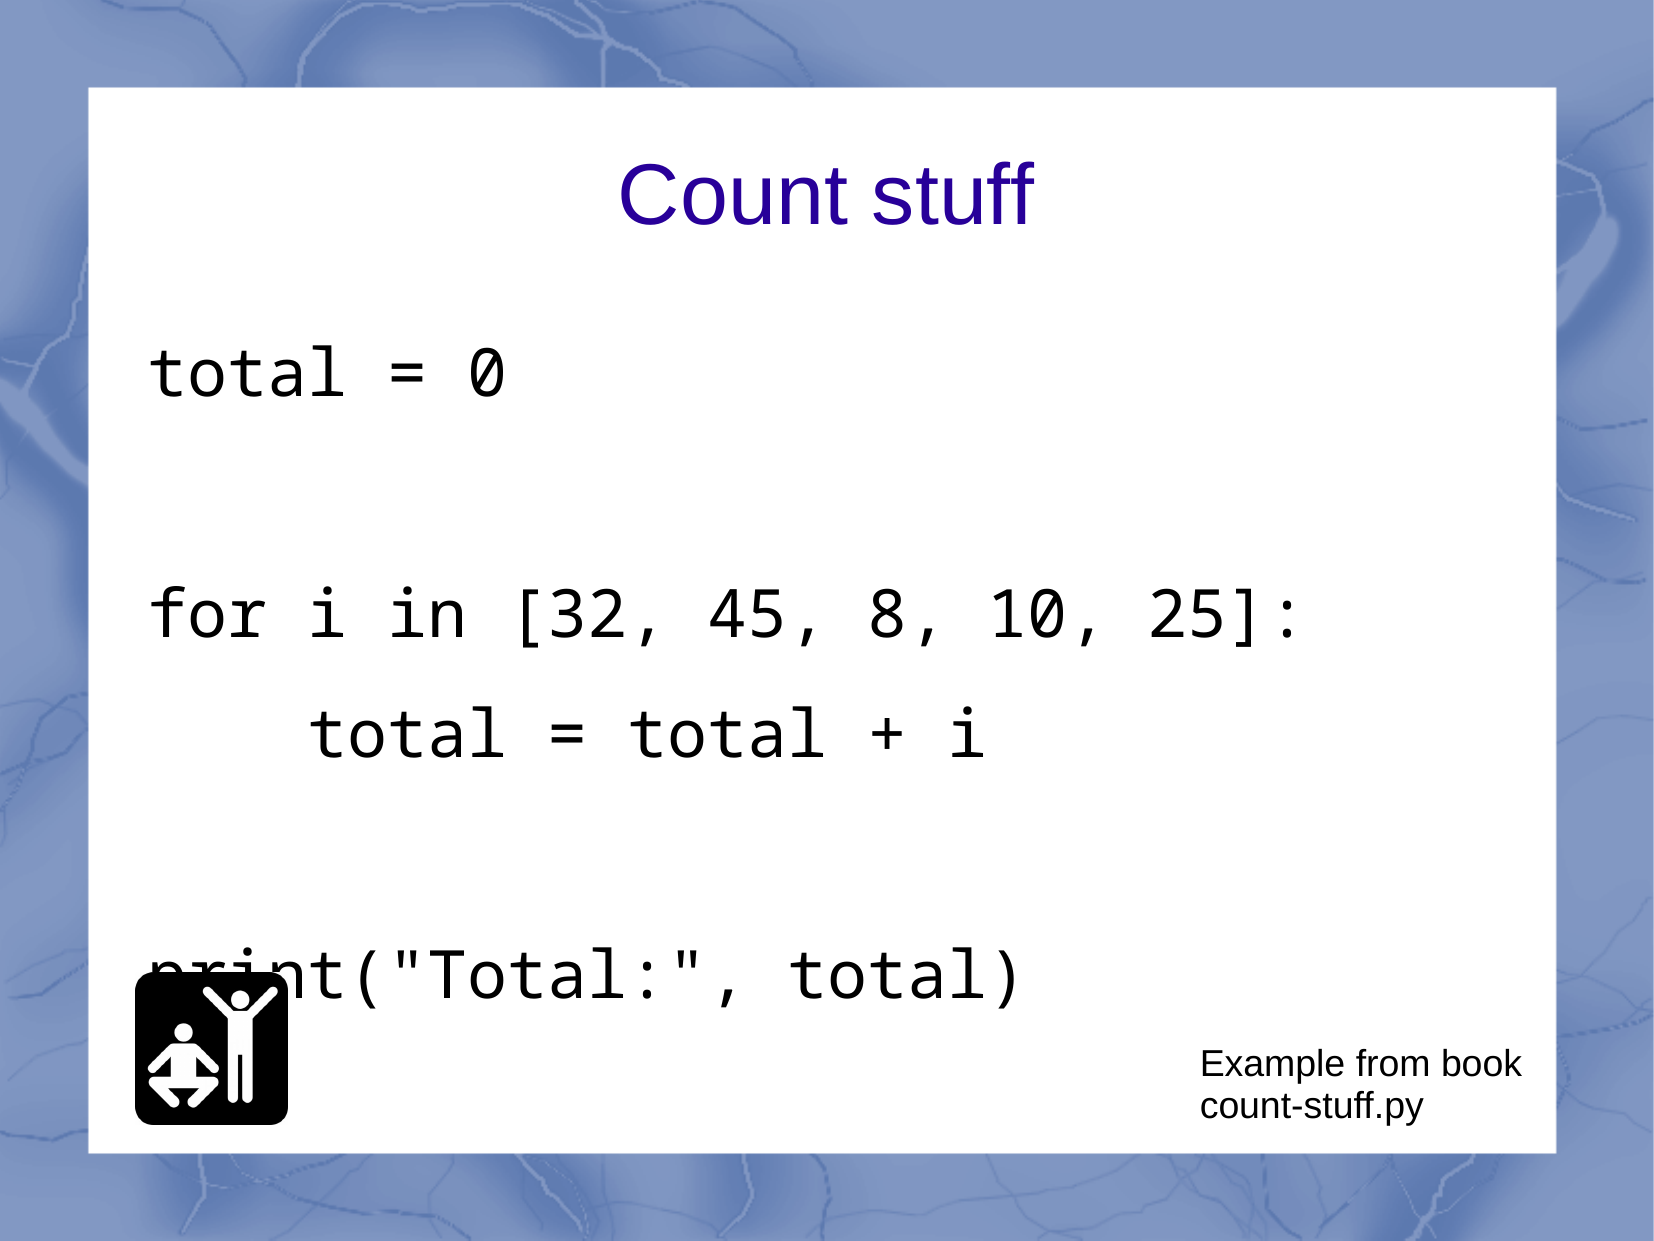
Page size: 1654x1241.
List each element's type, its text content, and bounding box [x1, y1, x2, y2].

text_box Example from book count-stuff.py [1185, 1035, 1537, 1134]
title Count stuff [118, 90, 1536, 298]
list total = 0 for i in [32, 45, 8, 10, 25]: total = total + i print("Total:", total) [147, 325, 1506, 1046]
picture [0, 0, 1654, 1241]
